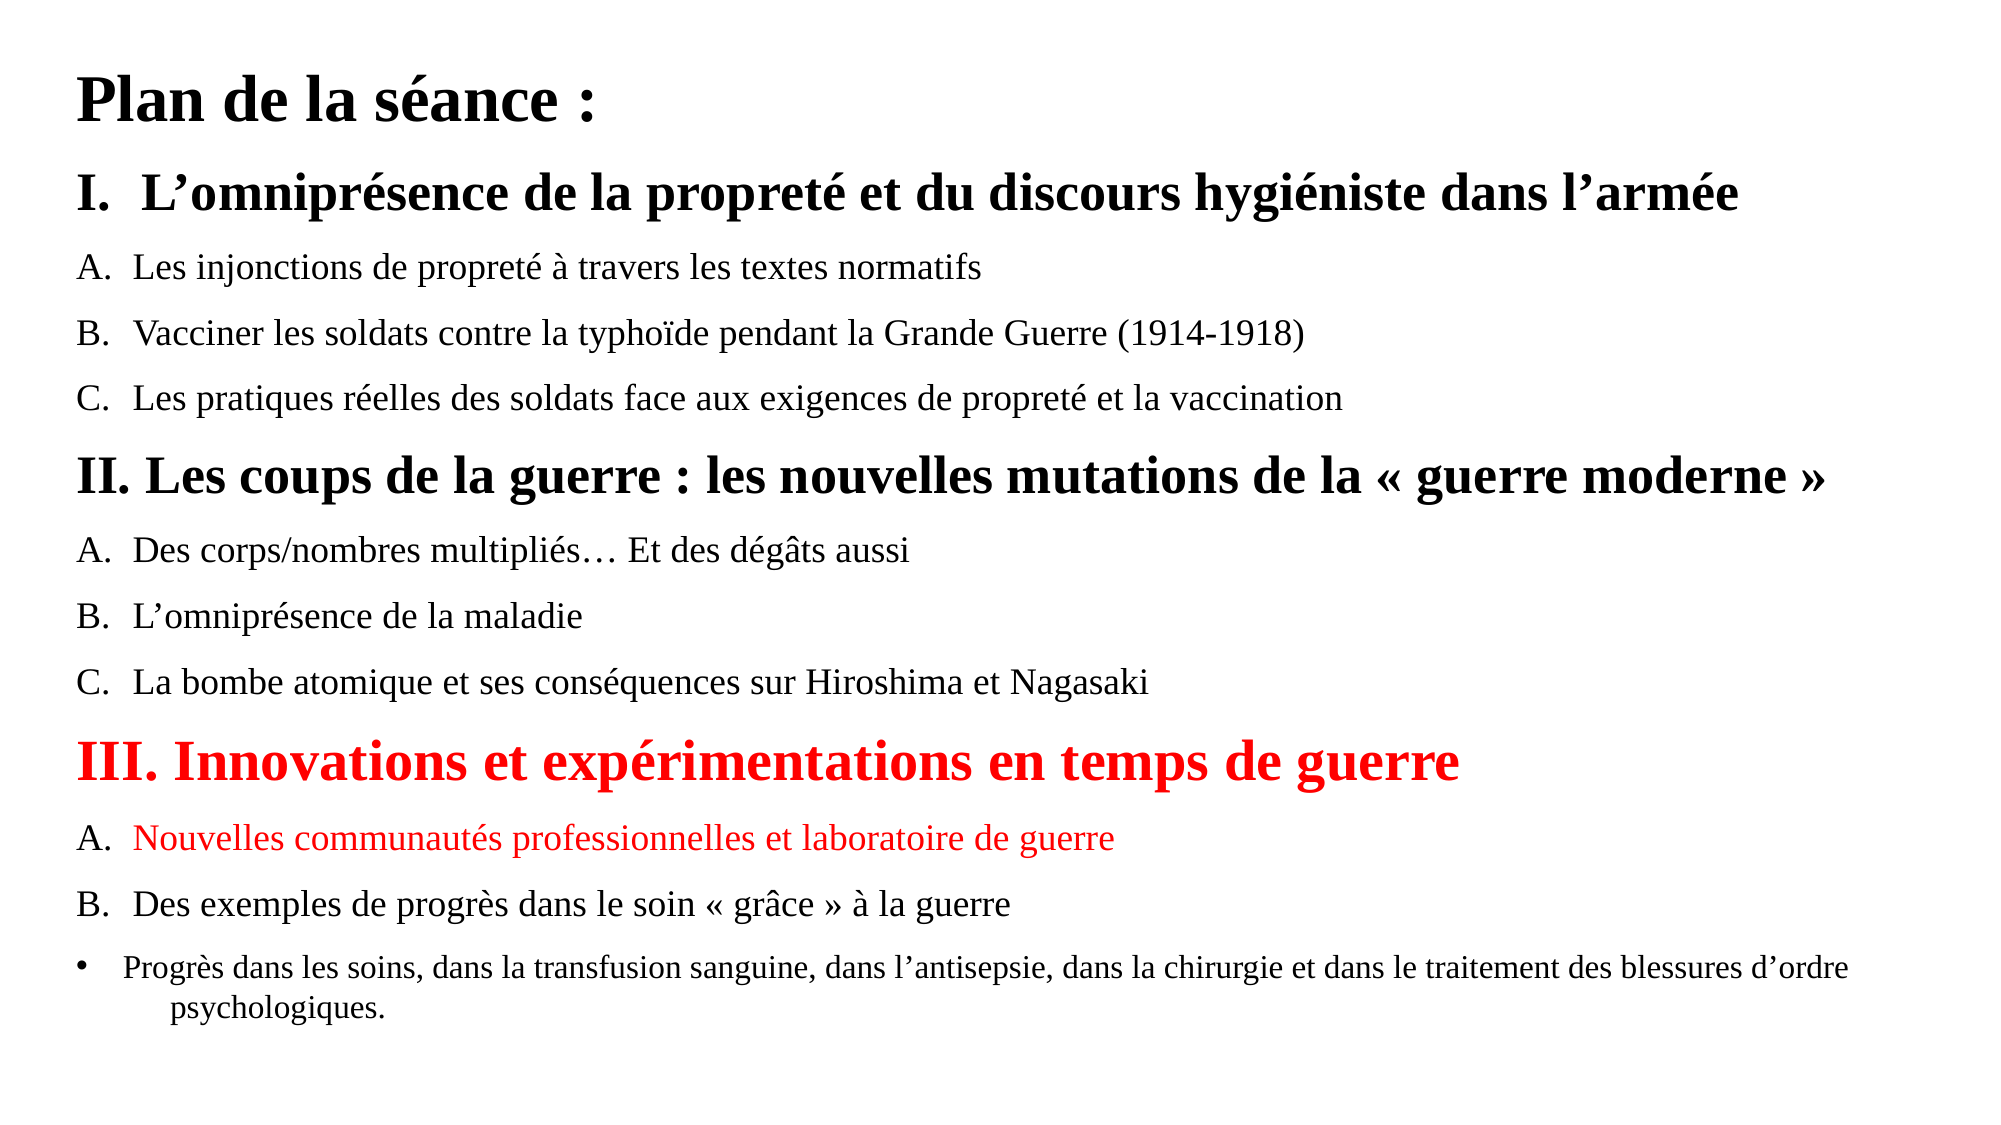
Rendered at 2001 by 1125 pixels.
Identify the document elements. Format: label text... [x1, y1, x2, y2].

list Plan de la séance : L’omniprésence de la propreté et du discours hygiéniste dans l’armée Les injonctions de propreté à travers les textes normatifs Vacciner les soldats contre la typhoïde pendant la Grande Guerre (1914-1918) Les pratiques réelles des soldats face aux exigences de propreté et la vaccination II. Les coups de la guerre : les nouvelles mutations de la « guerre moderne » Des corps/nombres multipliés… Et des dégâts aussi L’omniprésence de la maladie La bombe atomique et ses conséquences sur Hiroshima et Nagasaki III. Innovations et expérimentations en temps de guerre Nouvelles communautés professionnelles et laboratoire de guerre Des exemples de progrès dans le soin « grâce » à la guerre Progrès dans les soins, dans la transfusion sanguine, dans l’antisepsie, dans la chirurgie et dans le traitement des blessures d’ordre psychologiques. [61, 47, 1951, 1070]
